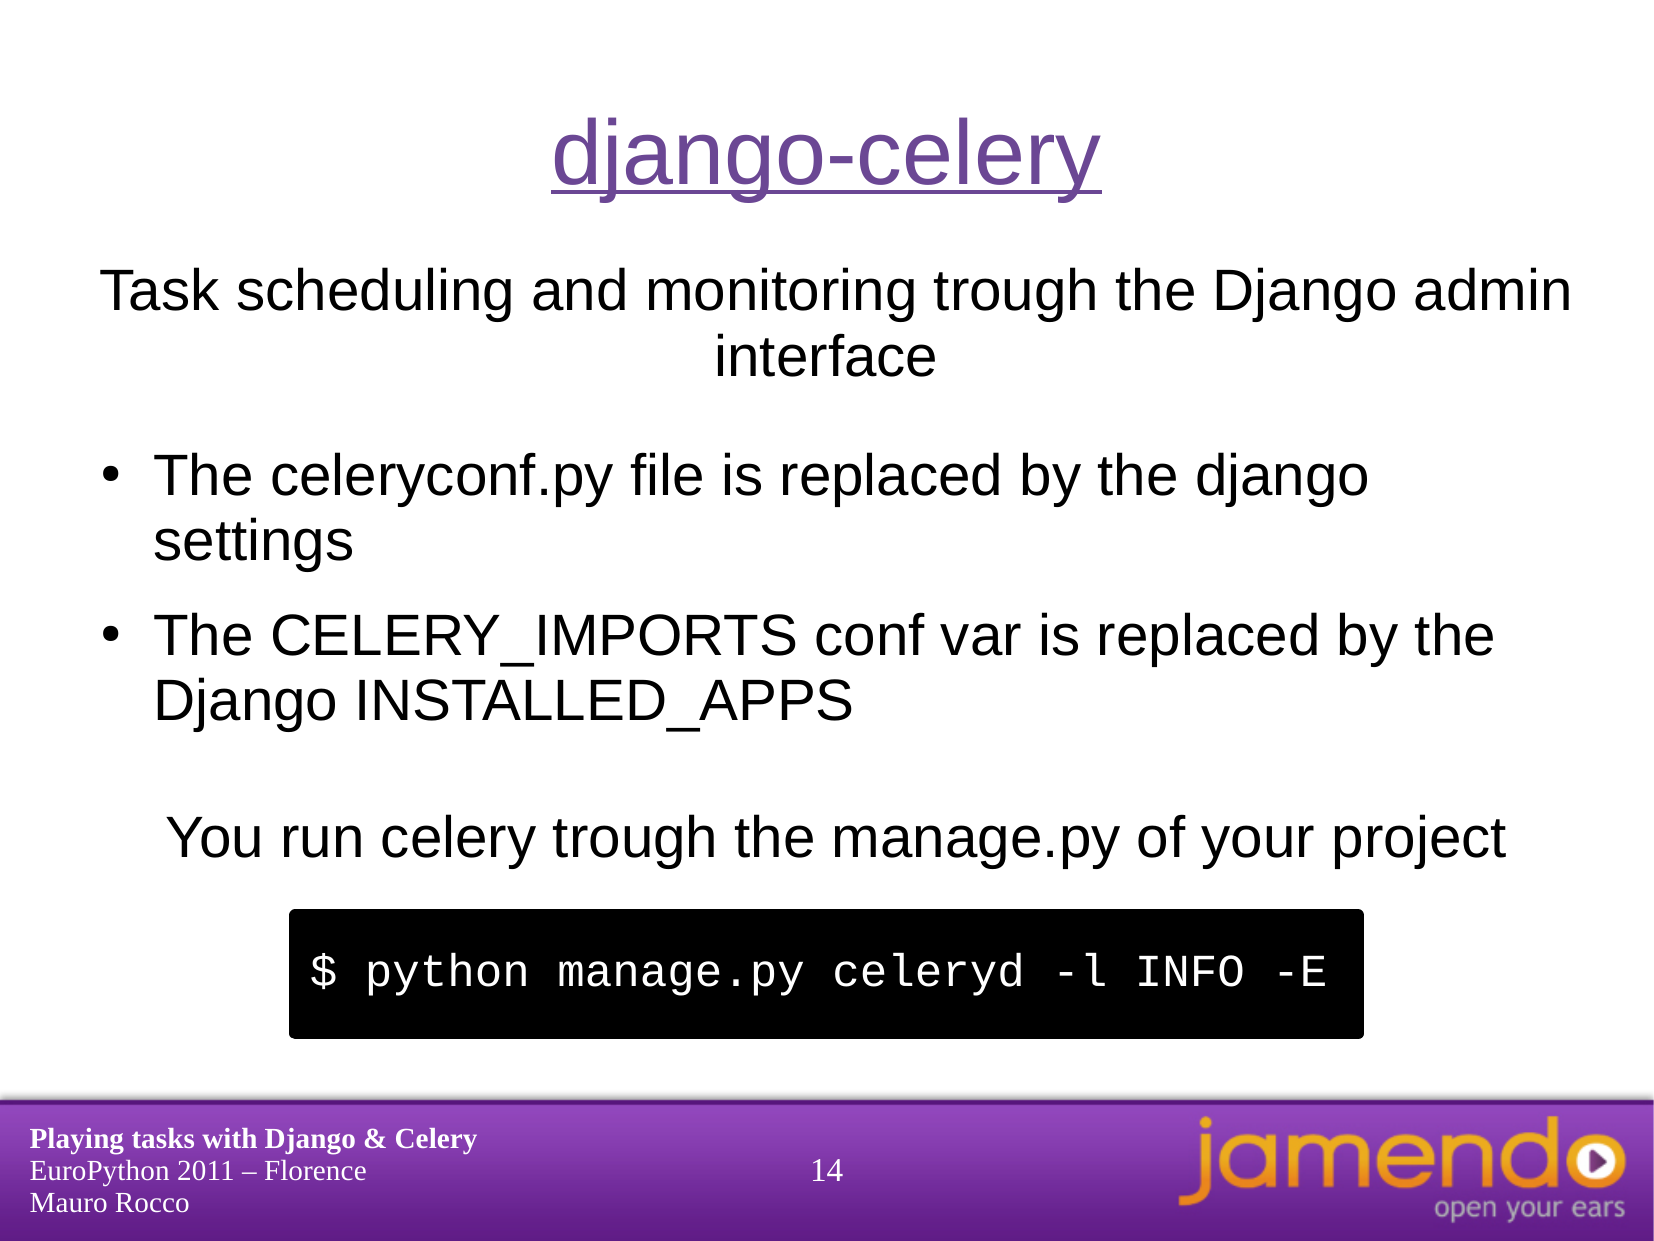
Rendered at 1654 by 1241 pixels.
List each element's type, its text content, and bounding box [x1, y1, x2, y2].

text_box You run celery trough the manage.py of your project [59, 797, 1595, 878]
list The celeryconf.py file is replaced by the django settings The CELERY_IMPORTS conf var is replaced by the Django INSTALLED_APPS [82, 442, 1571, 768]
picture [0, 0, 1654, 1241]
text_box $ python manage.py celeryd -l INFO -E [295, 915, 1359, 1034]
title django-celery [82, 49, 1571, 250]
text_box Task scheduling and monitoring trough the Django admin interface [59, 250, 1595, 396]
